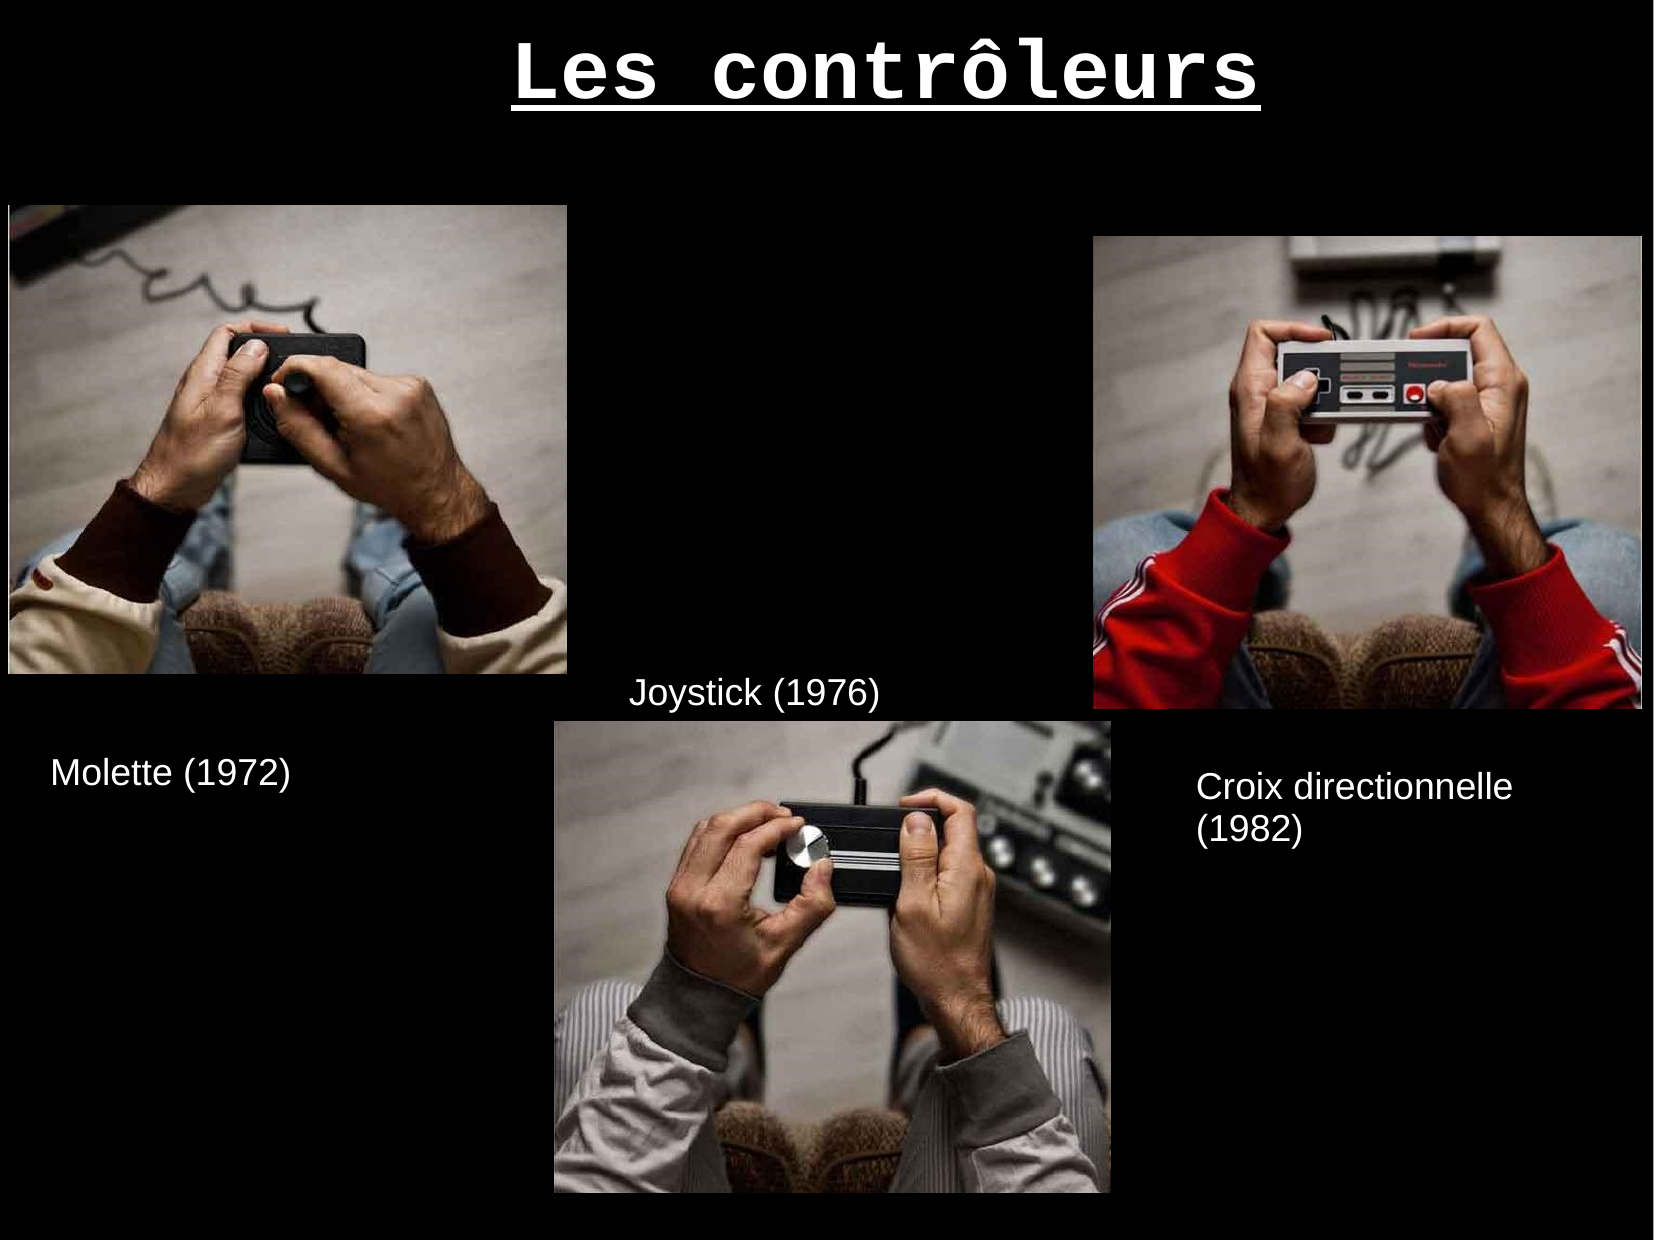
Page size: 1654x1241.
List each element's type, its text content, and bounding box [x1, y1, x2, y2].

picture [8, 205, 567, 674]
text_box Les contrôleurs [496, 21, 1335, 319]
text_box Croix directionnelle (1982) [1181, 758, 1630, 858]
text_box Molette (1972) [35, 744, 485, 801]
picture [554, 721, 1111, 1193]
picture [1093, 236, 1642, 709]
text_box Joystick (1976) [614, 663, 1063, 721]
